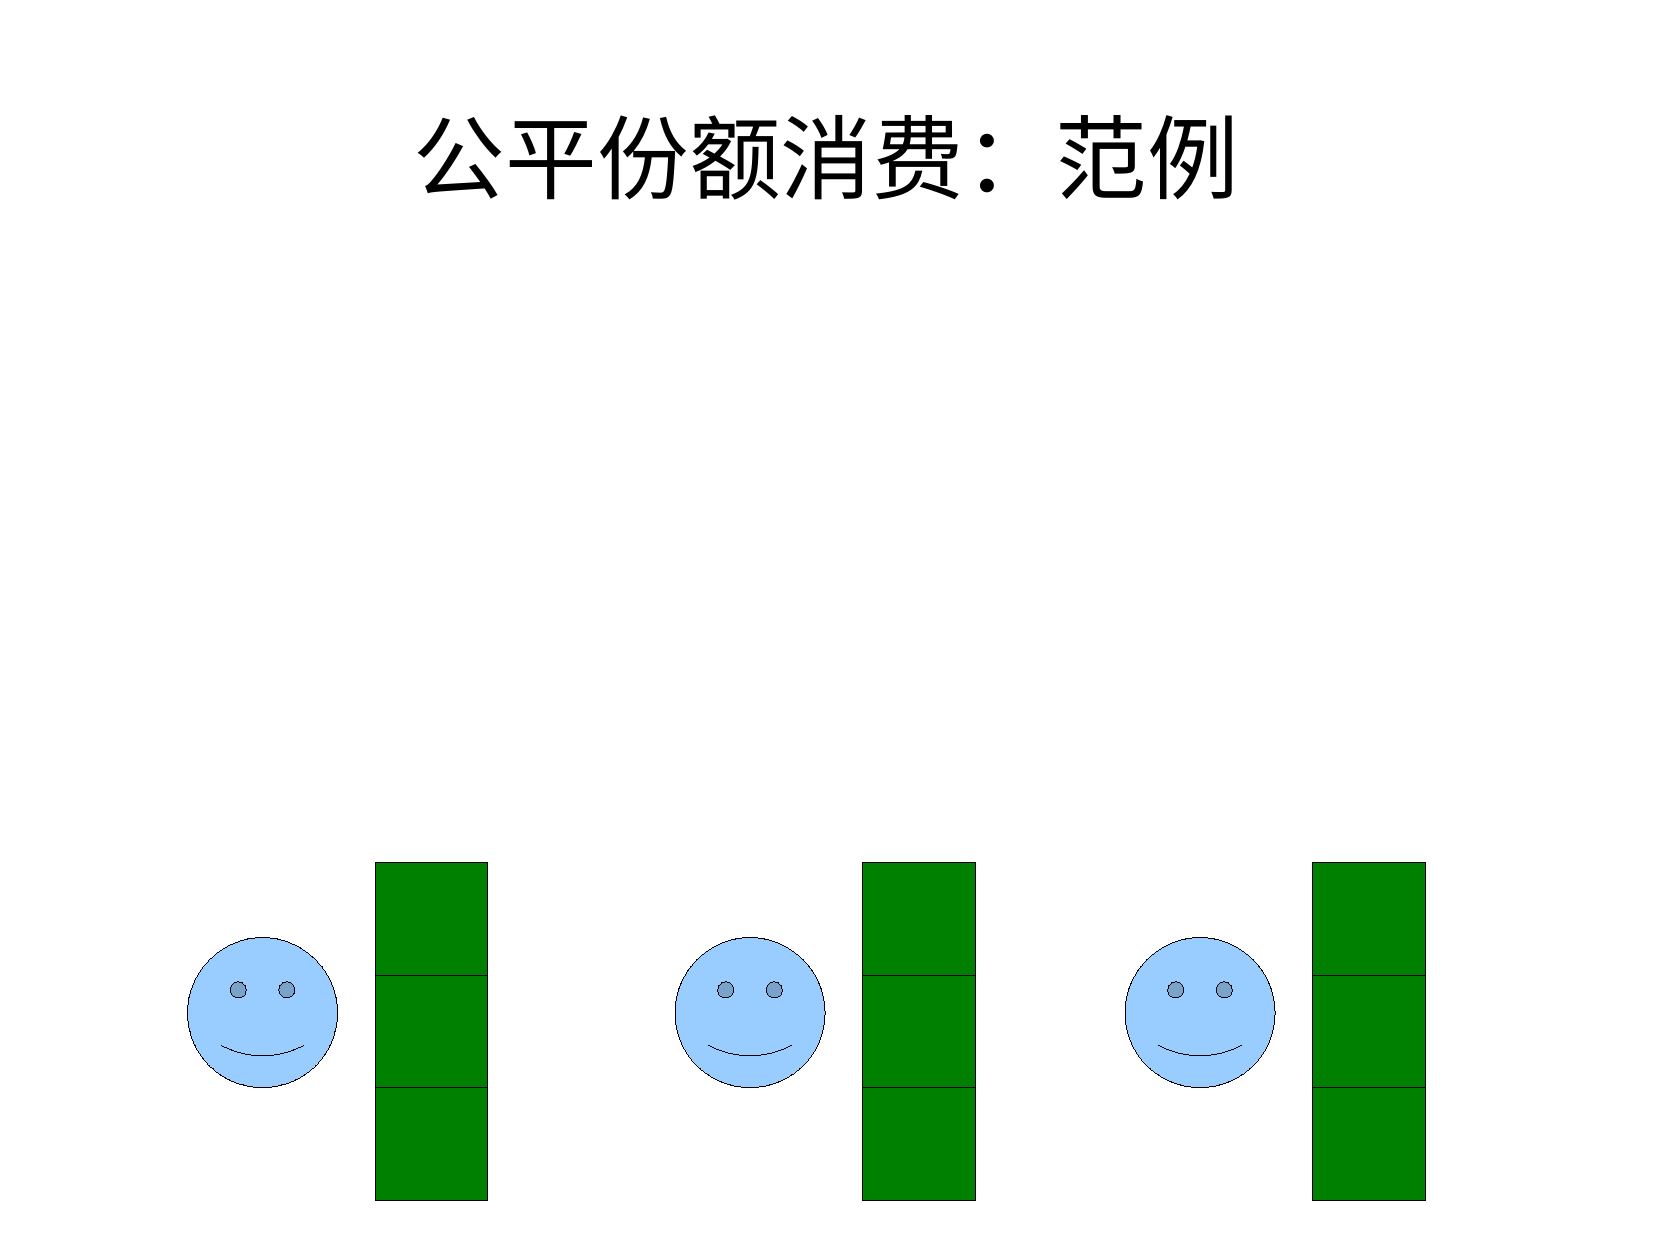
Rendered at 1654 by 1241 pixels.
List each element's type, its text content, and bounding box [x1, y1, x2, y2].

title 公平份额消费：范例 [82, 49, 1571, 257]
text_box [1125, 937, 1276, 1088]
text_box [375, 862, 488, 1201]
text_box [187, 937, 338, 1088]
text_box [675, 937, 826, 1088]
text_box [862, 862, 976, 1201]
text_box [1312, 862, 1426, 1201]
